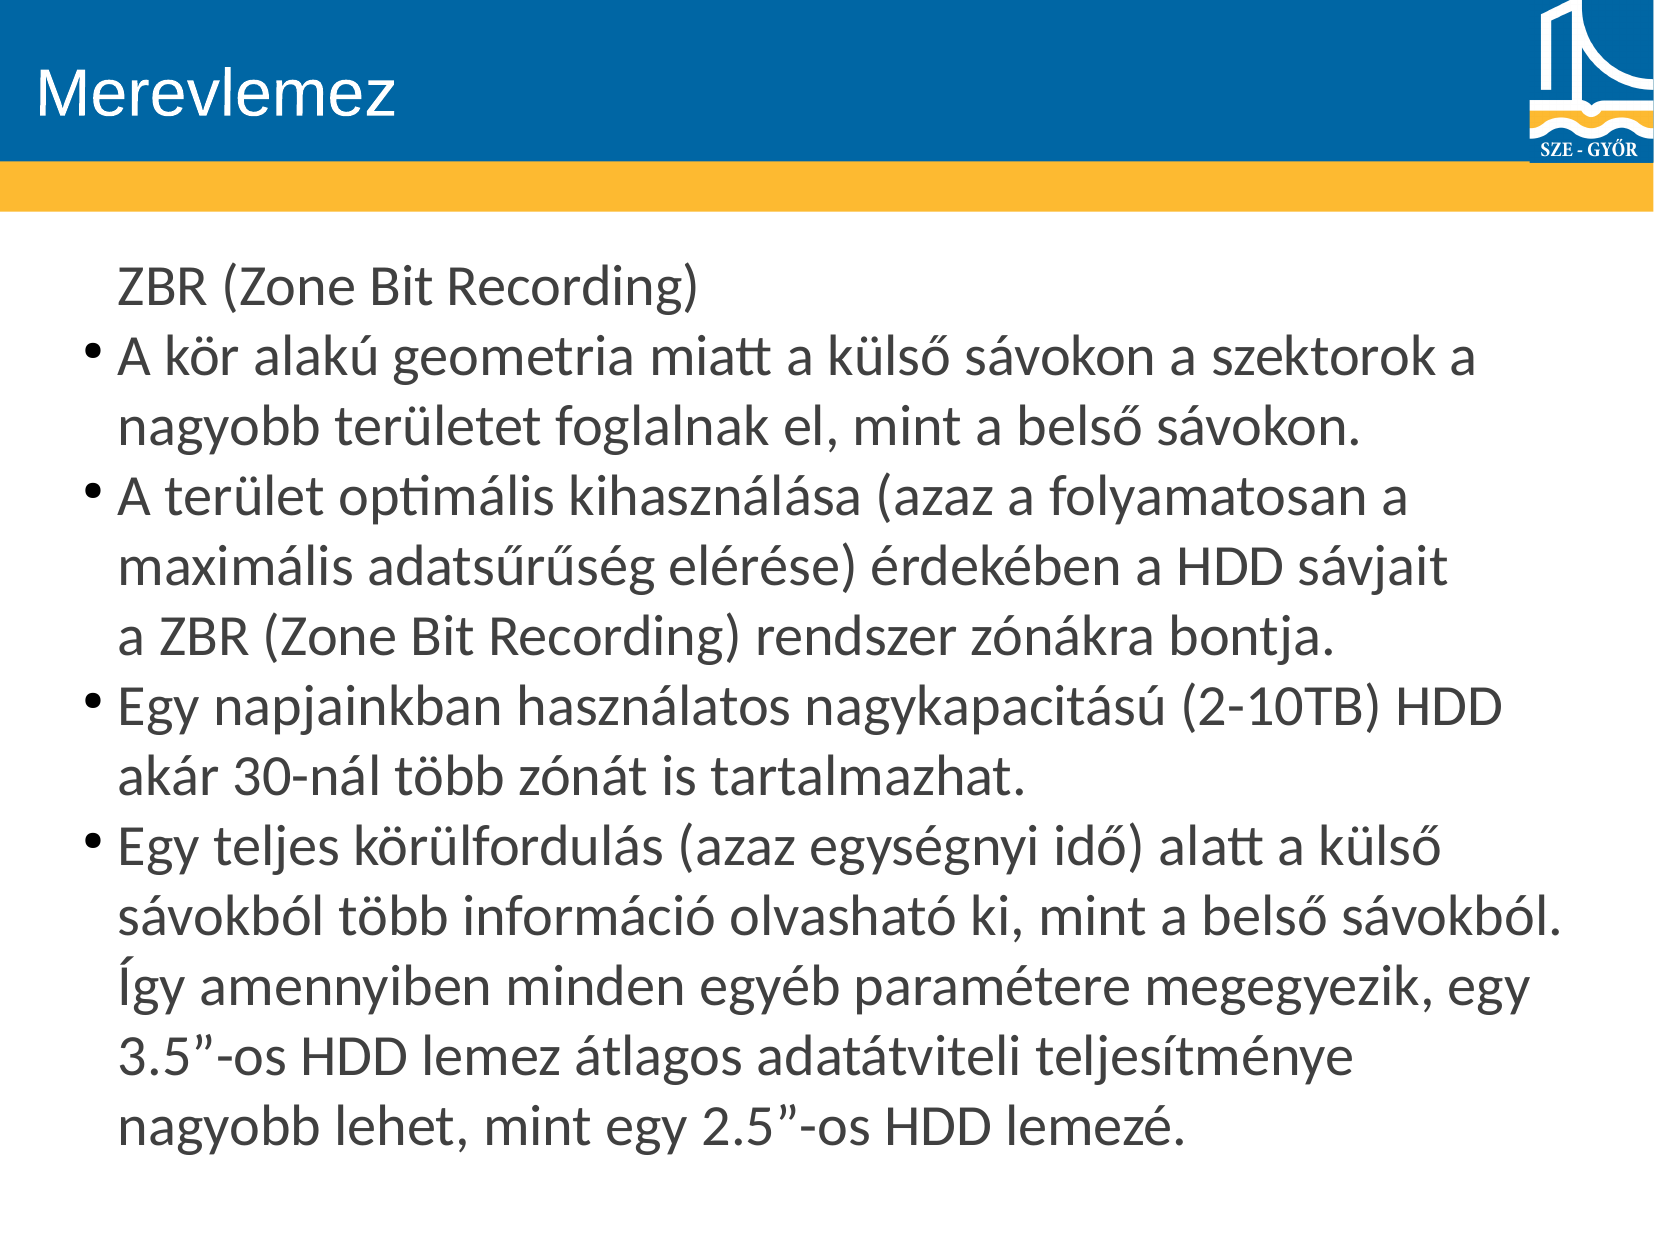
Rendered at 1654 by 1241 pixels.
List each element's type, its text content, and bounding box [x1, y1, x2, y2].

text_box Merevlemez [34, 48, 1524, 144]
text_box ZBR (Zone Bit Recording) A kör alakú geometria miatt a külső sávokon a szektorok a nagyobb területet foglalnak el, mint a belső sávokon. A terület optimális kihasználása (azaz a folyamatosan a maximális adatsűrűség elérése) érdekében a HDD sávjait a ZBR (Zone Bit Recording) rendszer zónákra bontja. Egy napjainkban használatos nagykapacitású (2-10TB) HDD akár 30-nál több zónát is tartalmazhat. Egy teljes körülfordulás (azaz egységnyi idő) alatt a külső sávokból több információ olvasható ki, mint a belső sávokból. Így amennyiben minden egyéb paramétere megegyezik, egy 3.5”-os HDD lemez átlagos adatátviteli teljesítménye nagyobb lehet, mint egy 2.5”-os HDD lemezé. [82, 247, 1571, 1198]
picture [1529, 0, 1654, 163]
